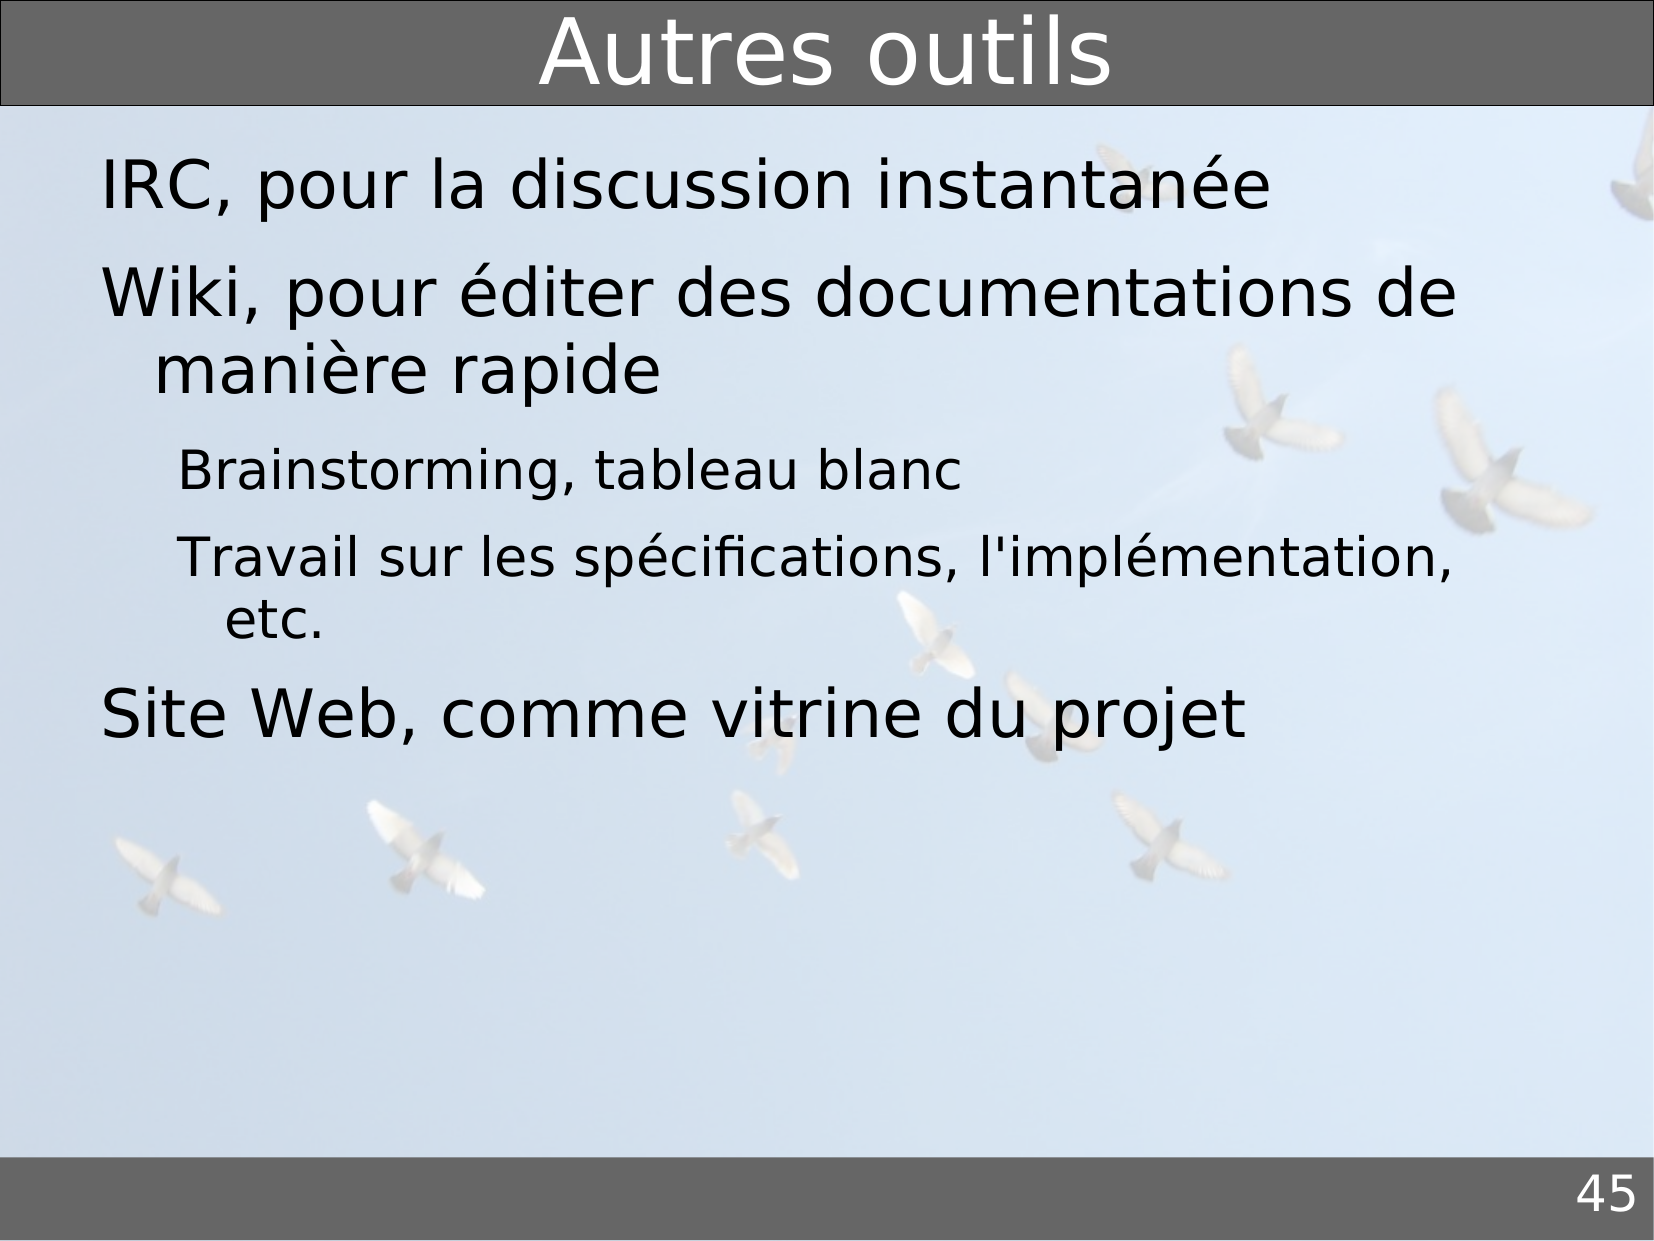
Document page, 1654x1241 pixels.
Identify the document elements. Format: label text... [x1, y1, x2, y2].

title Autres outils [0, 0, 1654, 107]
list IRC, pour la discussion instantanée Wiki, pour éditer des documentations de manière rapide Brainstorming, tableau blanc Travail sur les spécifications, l'implémentation, etc. Site Web, comme vitrine du projet [82, 146, 1571, 1094]
